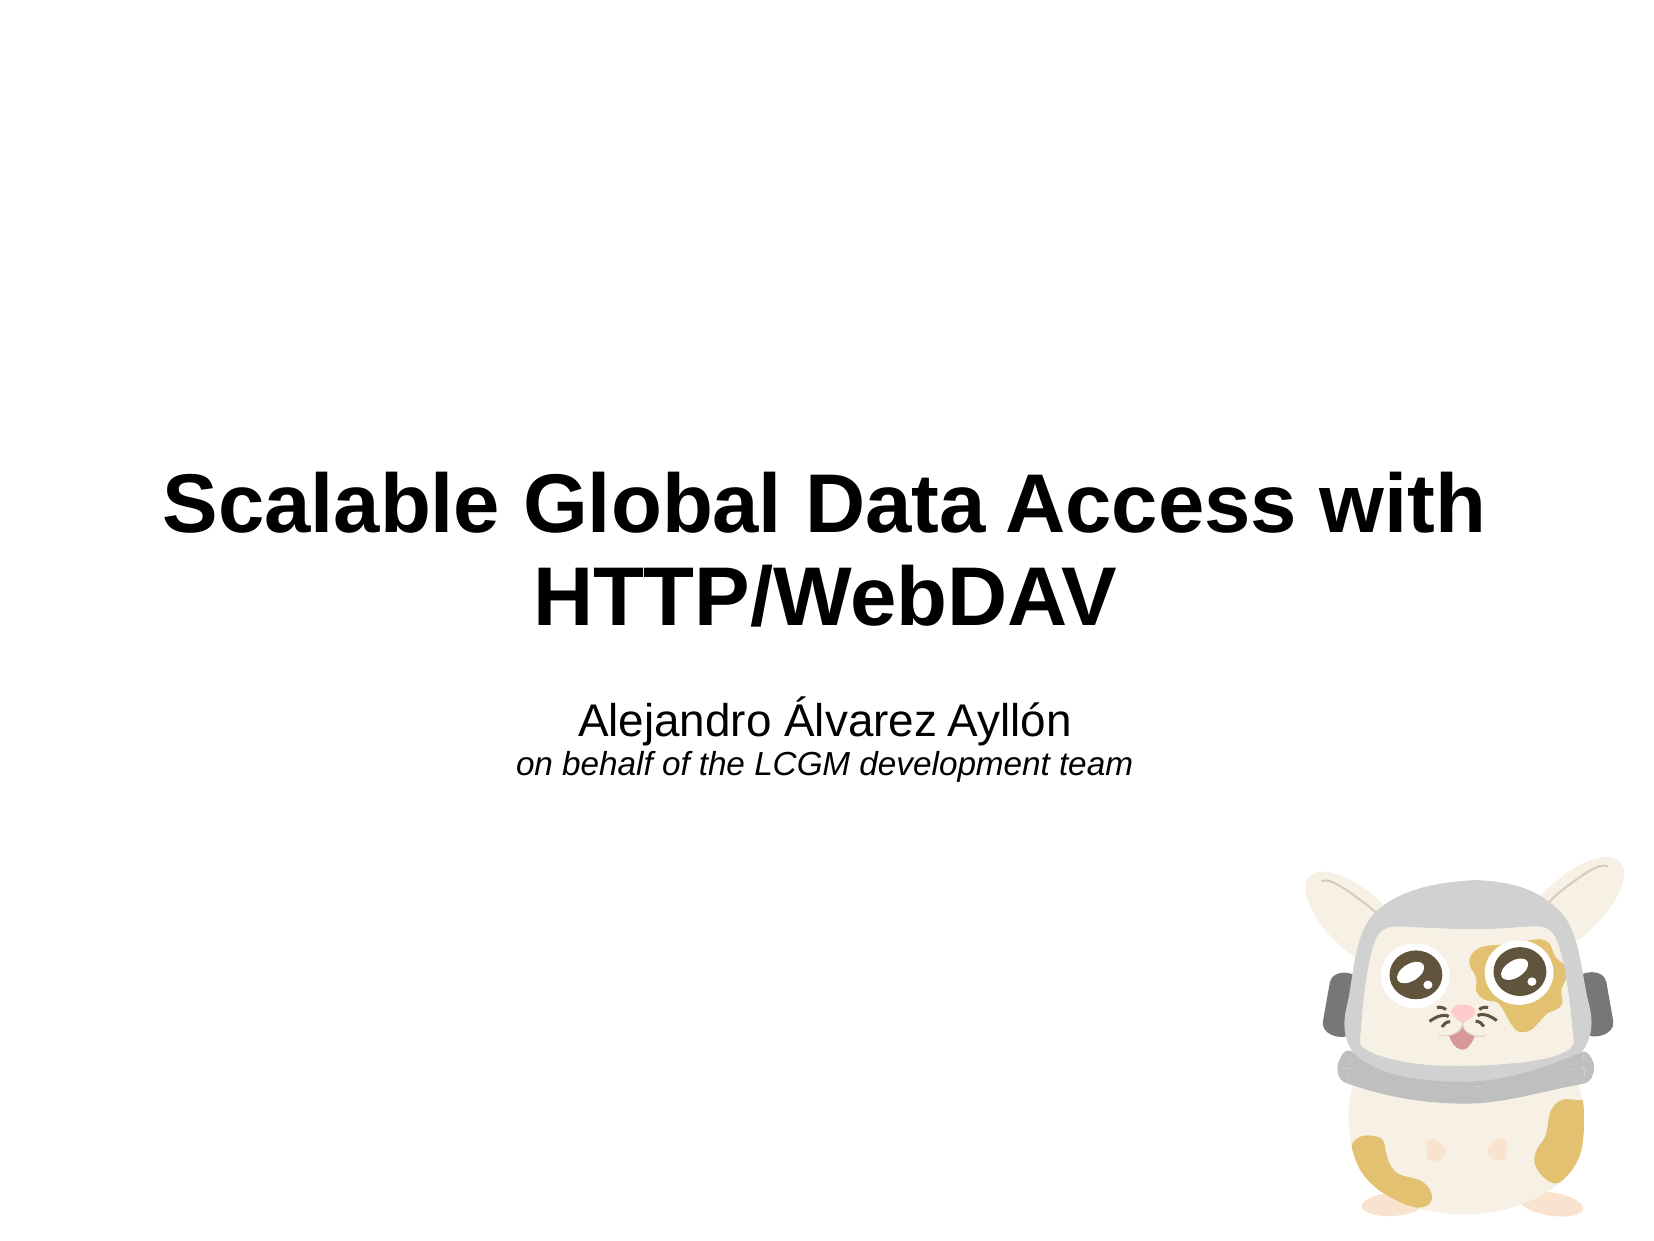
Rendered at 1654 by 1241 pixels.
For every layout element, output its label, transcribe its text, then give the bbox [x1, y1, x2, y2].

subtitle Scalable Global Data Access with HTTP/WebDAV Alejandro Álvarez Ayllón on behalf of the LCGM development team [0, 133, 1651, 1108]
